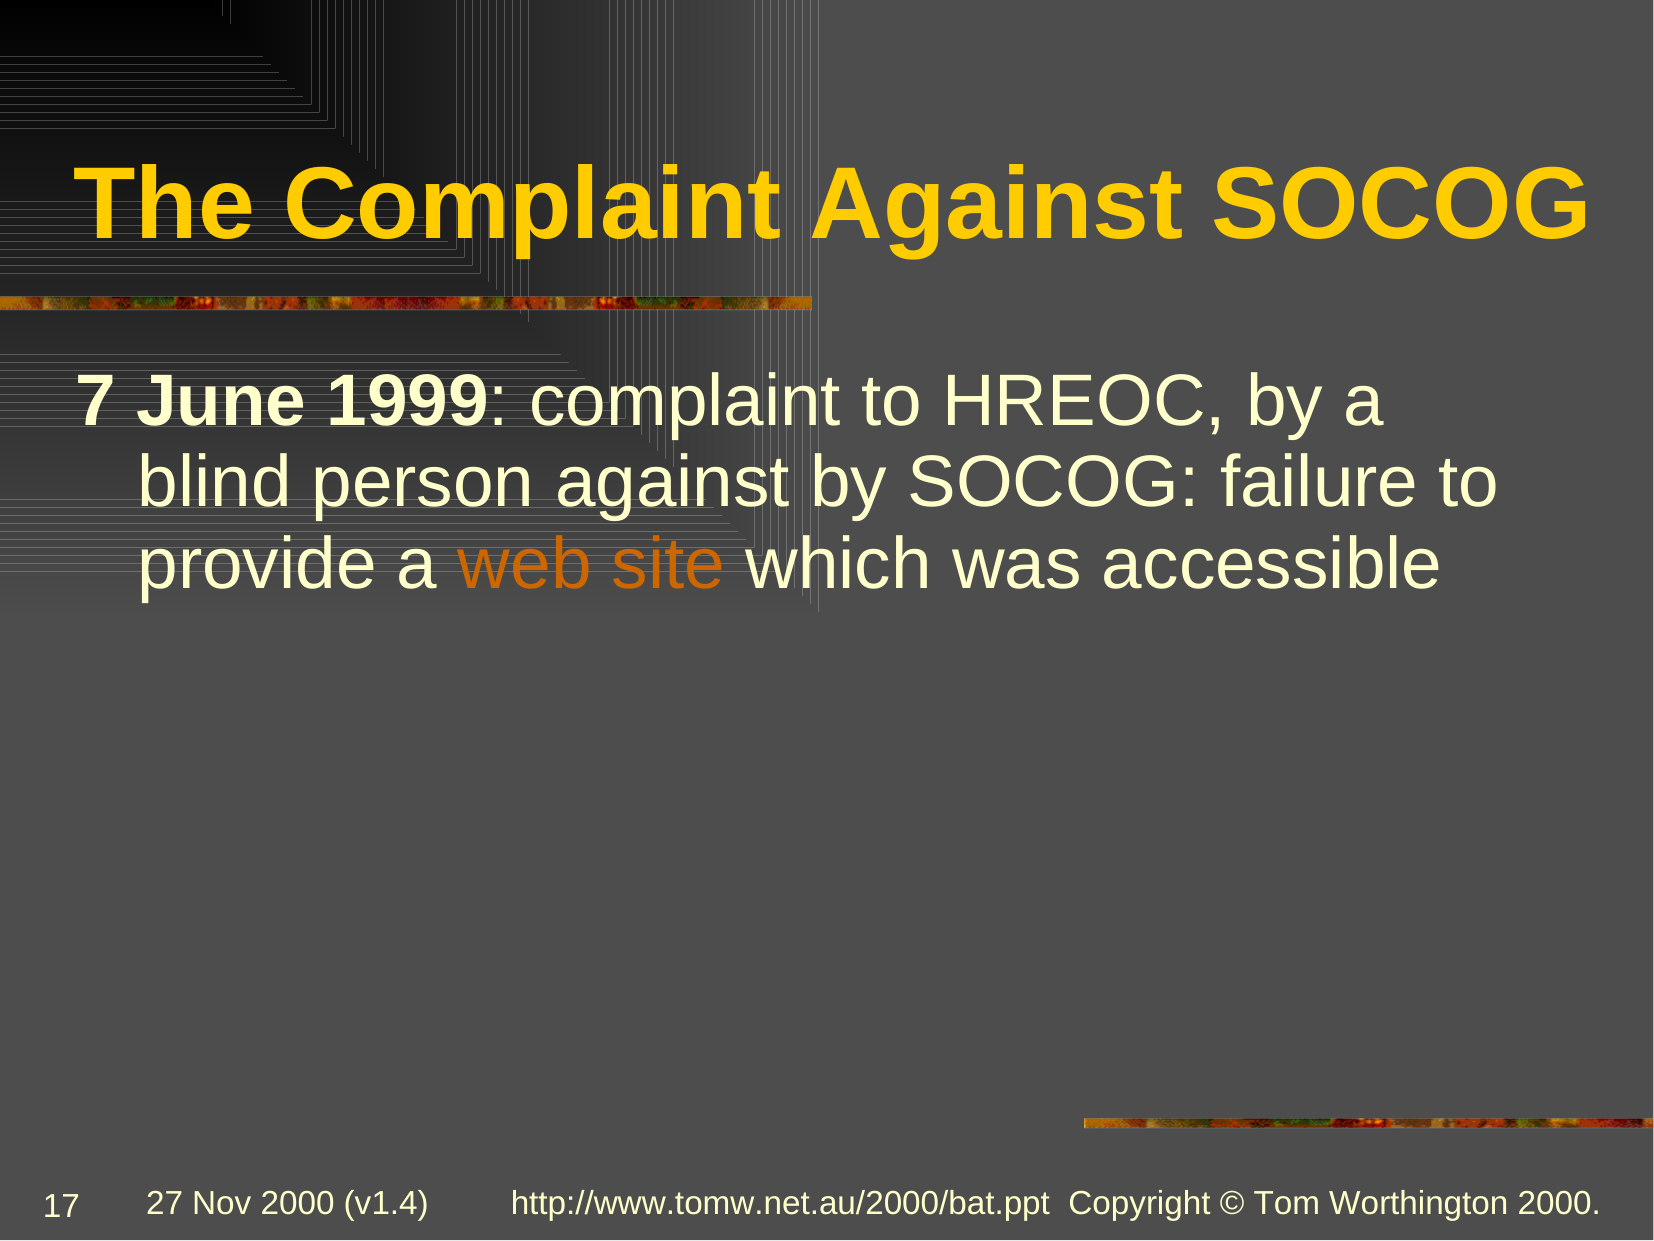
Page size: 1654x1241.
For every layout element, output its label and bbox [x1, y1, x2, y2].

picture [0, 295, 812, 314]
picture [1084, 1117, 1654, 1131]
